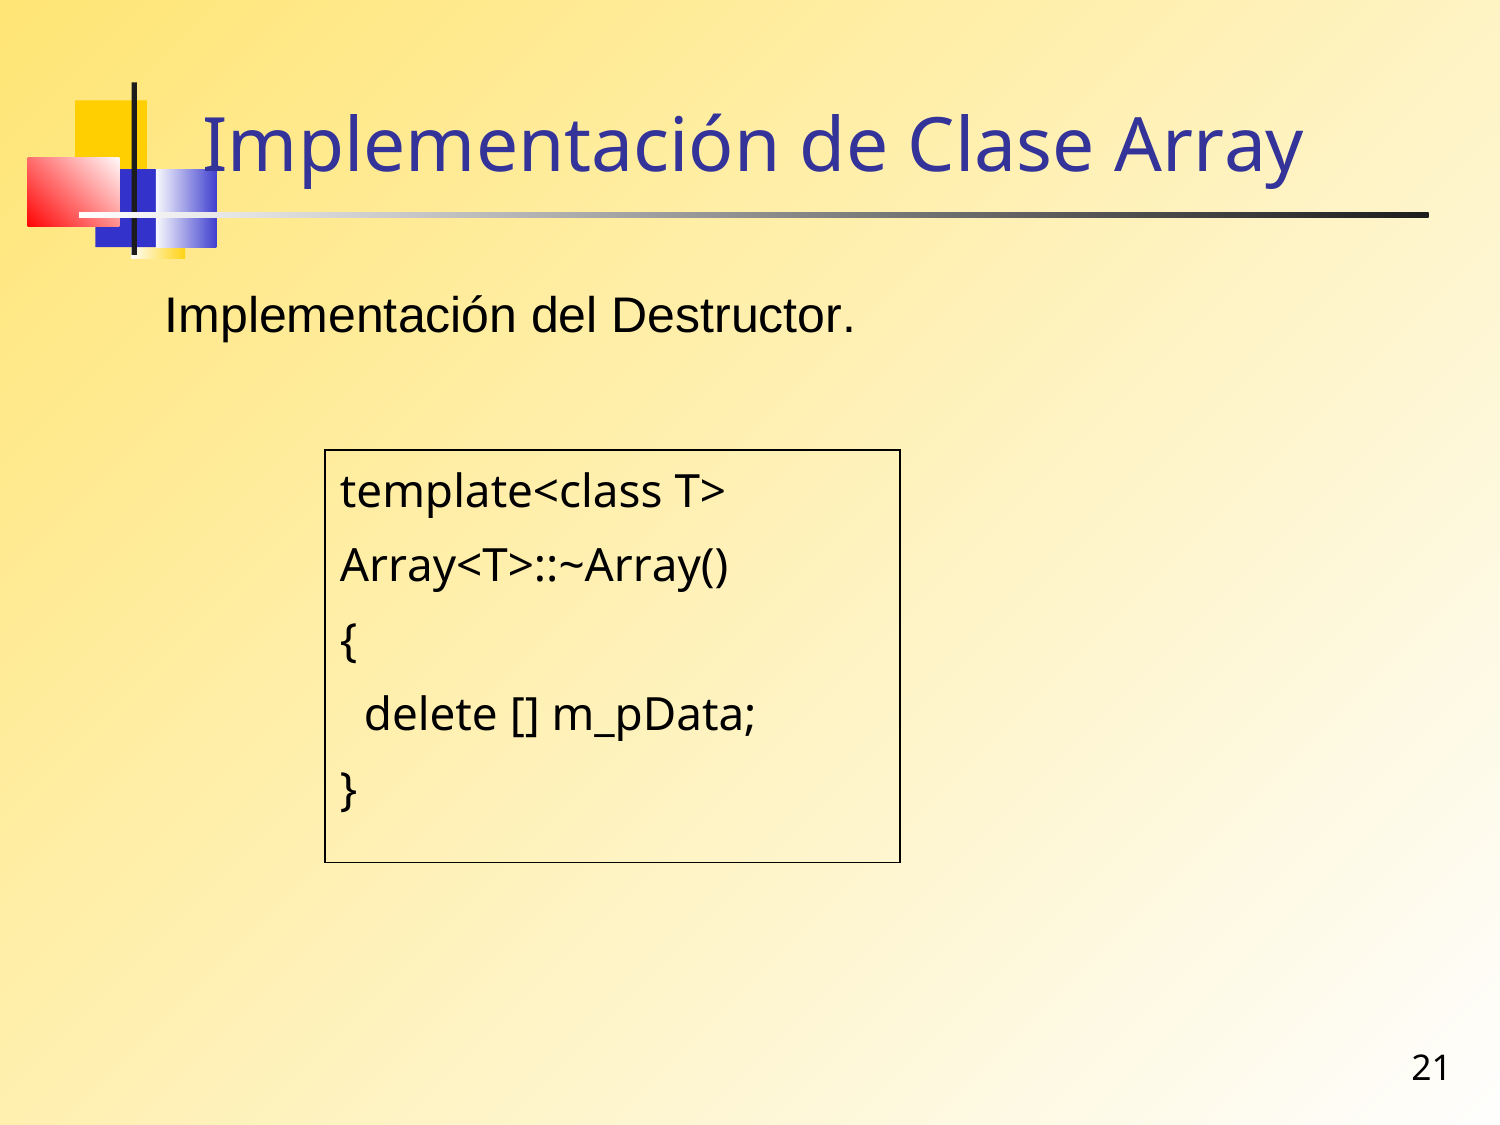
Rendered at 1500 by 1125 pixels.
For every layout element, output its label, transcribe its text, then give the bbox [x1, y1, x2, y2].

text_box Implementación del Destructor. [149, 274, 1388, 351]
list template<class T> Array<T>::~Array()‏ { delete [] m_pData; } [324, 449, 900, 863]
title Implementación de Clase Array [187, 37, 1466, 201]
